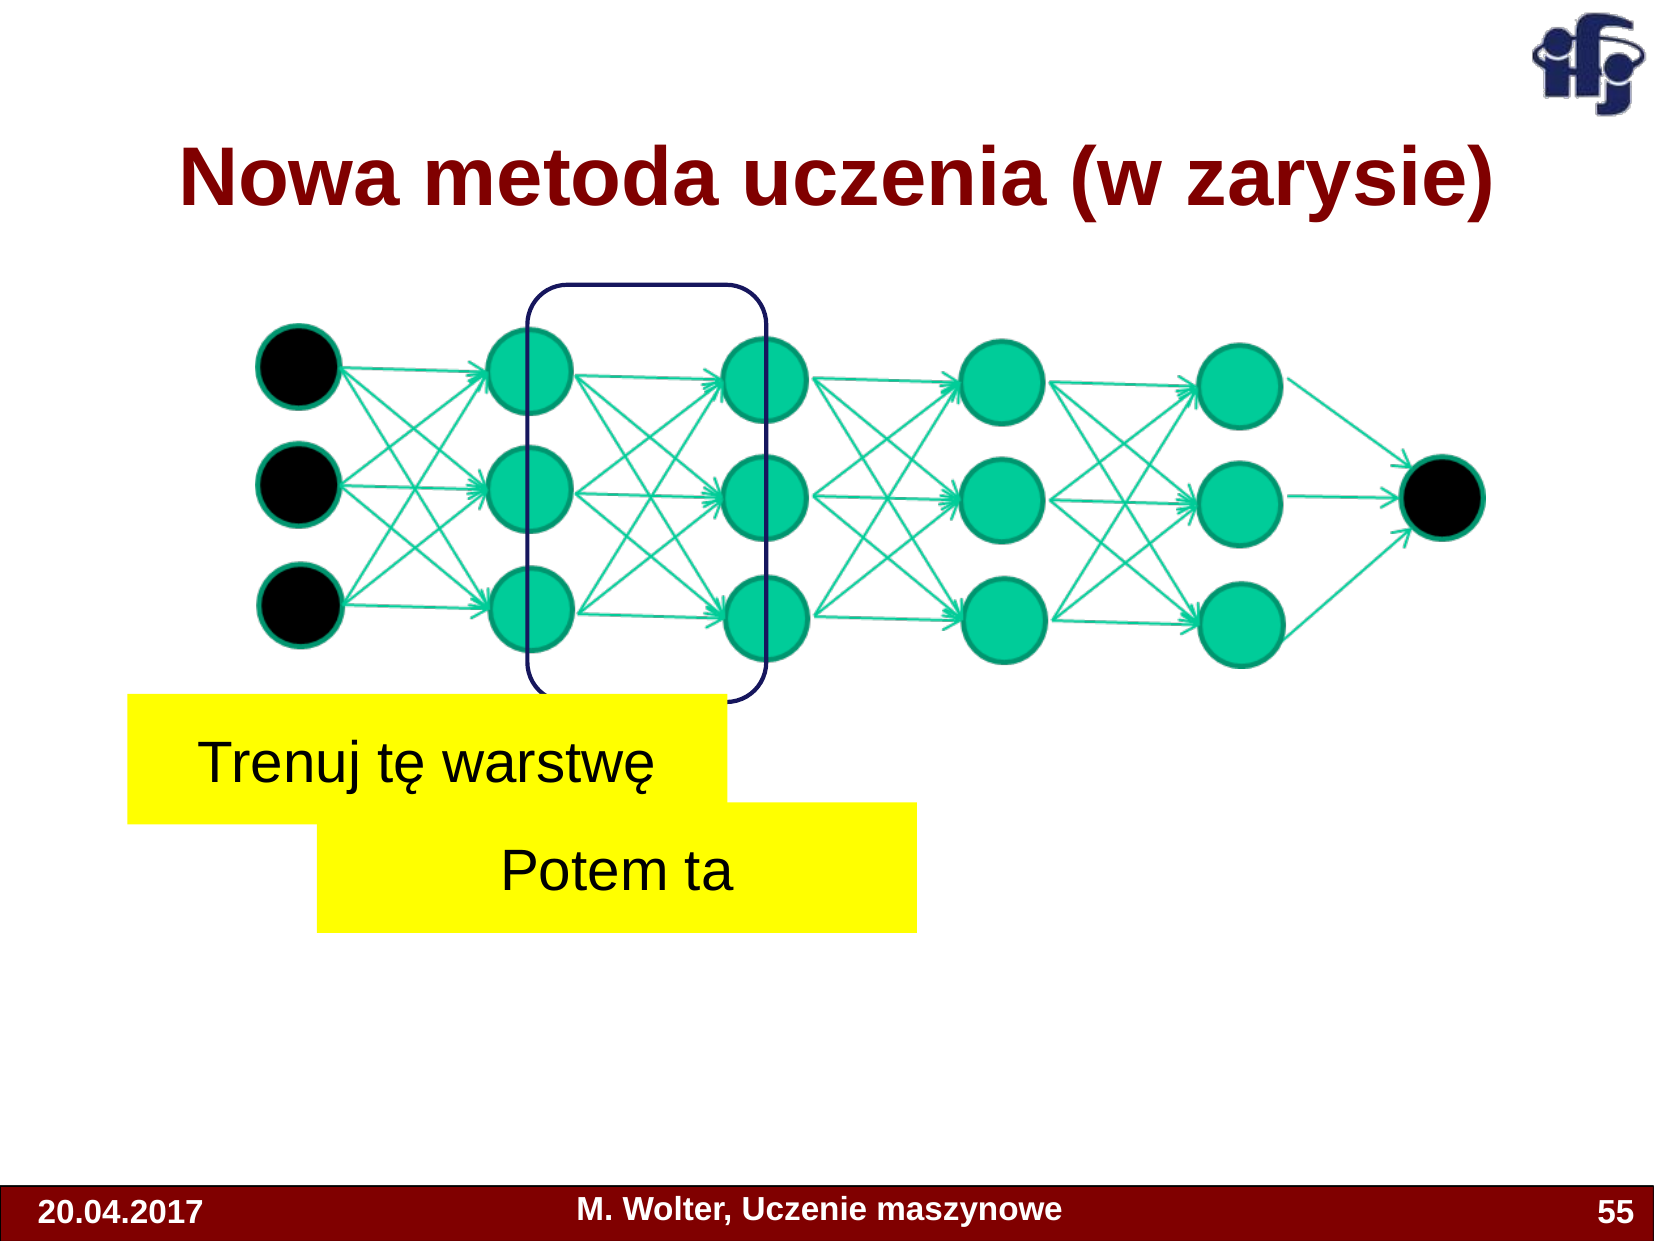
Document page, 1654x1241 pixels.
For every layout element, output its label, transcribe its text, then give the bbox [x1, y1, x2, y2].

picture [255, 323, 525, 669]
text_box Trenuj tę warstwę [127, 693, 728, 825]
title Nowa metoda uczenia (w zarysie) [553, 287, 741, 291]
picture [768, 323, 1486, 669]
picture [1525, 0, 1654, 129]
text_box Potem ta [316, 802, 917, 933]
picture [530, 323, 764, 669]
title Nowa metoda uczenia (w zarysie) [35, 55, 1639, 291]
